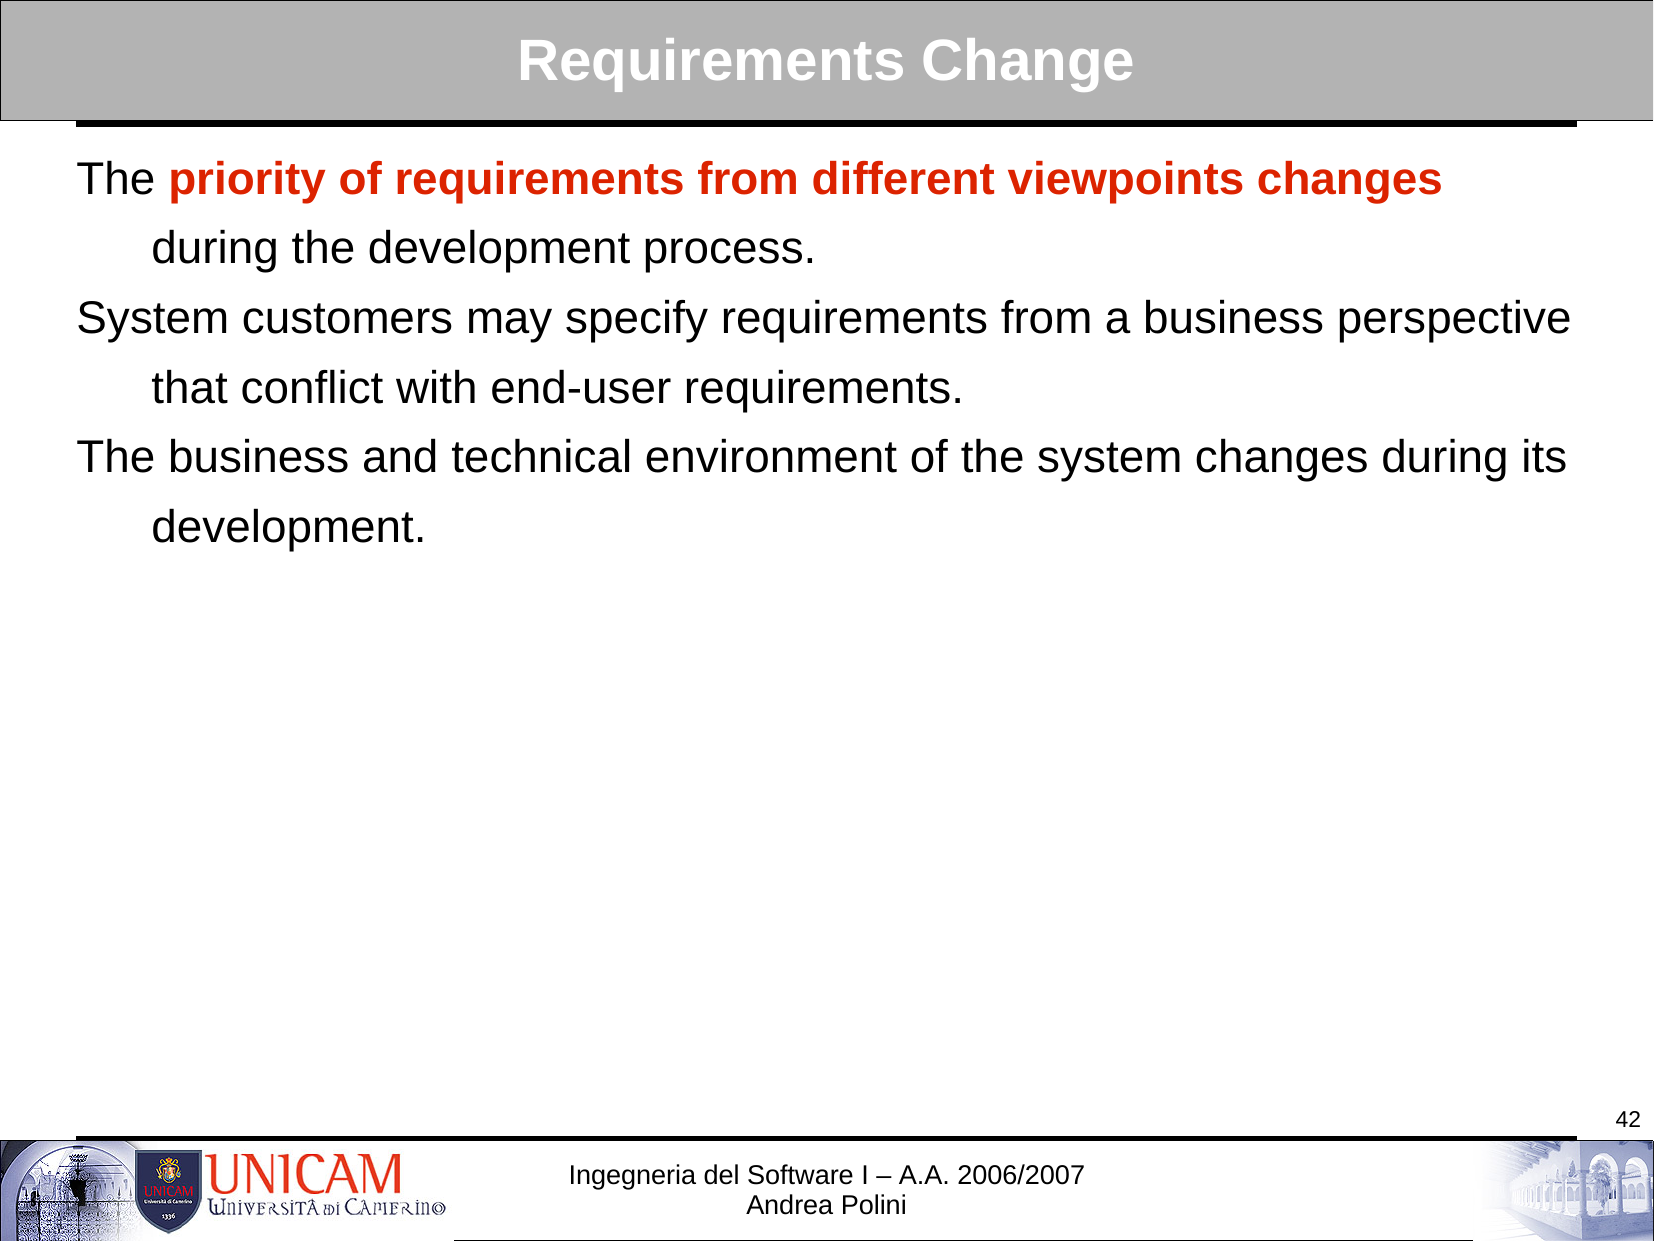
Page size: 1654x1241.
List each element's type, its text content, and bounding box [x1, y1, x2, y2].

title Requirements Change [0, 0, 1653, 121]
list The priority of requirements from different viewpoints changes during the development process. System customers may specify requirements from a business perspective that conflict with end-user requirements. The business and technical environment of the system changes during its development. [76, 152, 1577, 672]
picture [0, 1141, 454, 1241]
picture [1473, 1141, 1654, 1241]
